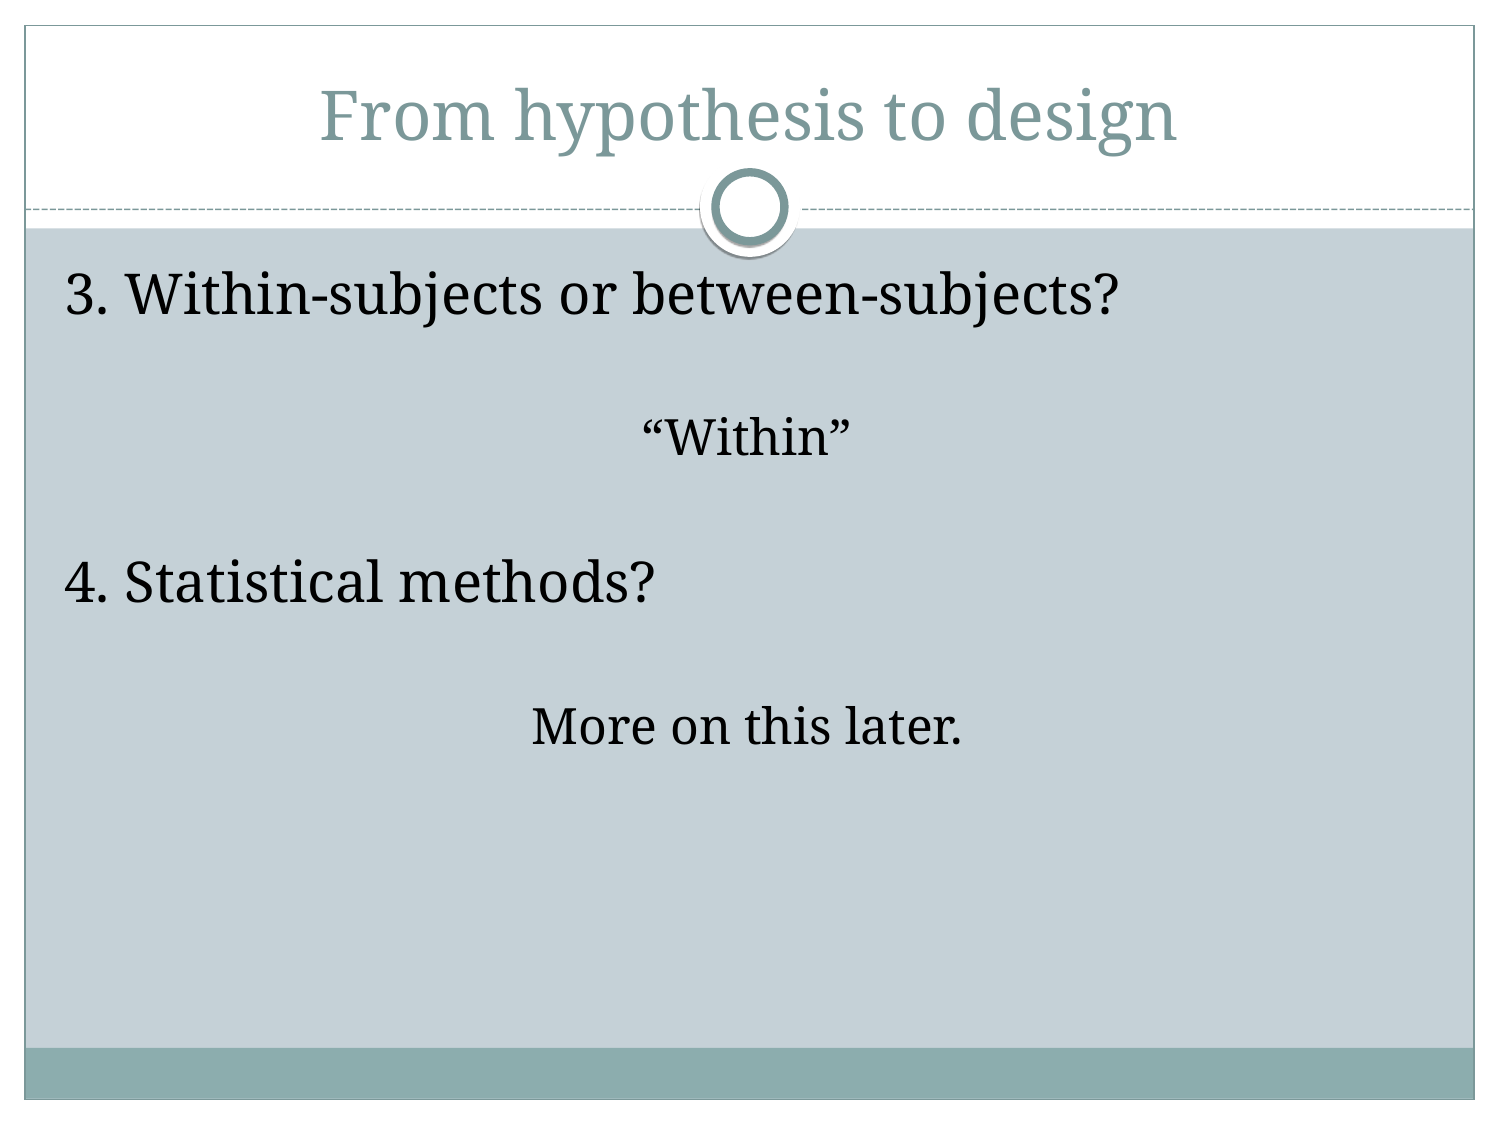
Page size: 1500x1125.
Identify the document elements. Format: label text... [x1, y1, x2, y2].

list 3. Within-subjects or between-subjects? “Within” 4. Statistical methods? More on this later. [49, 250, 1445, 1001]
title From hypothesis to design [49, 37, 1450, 162]
